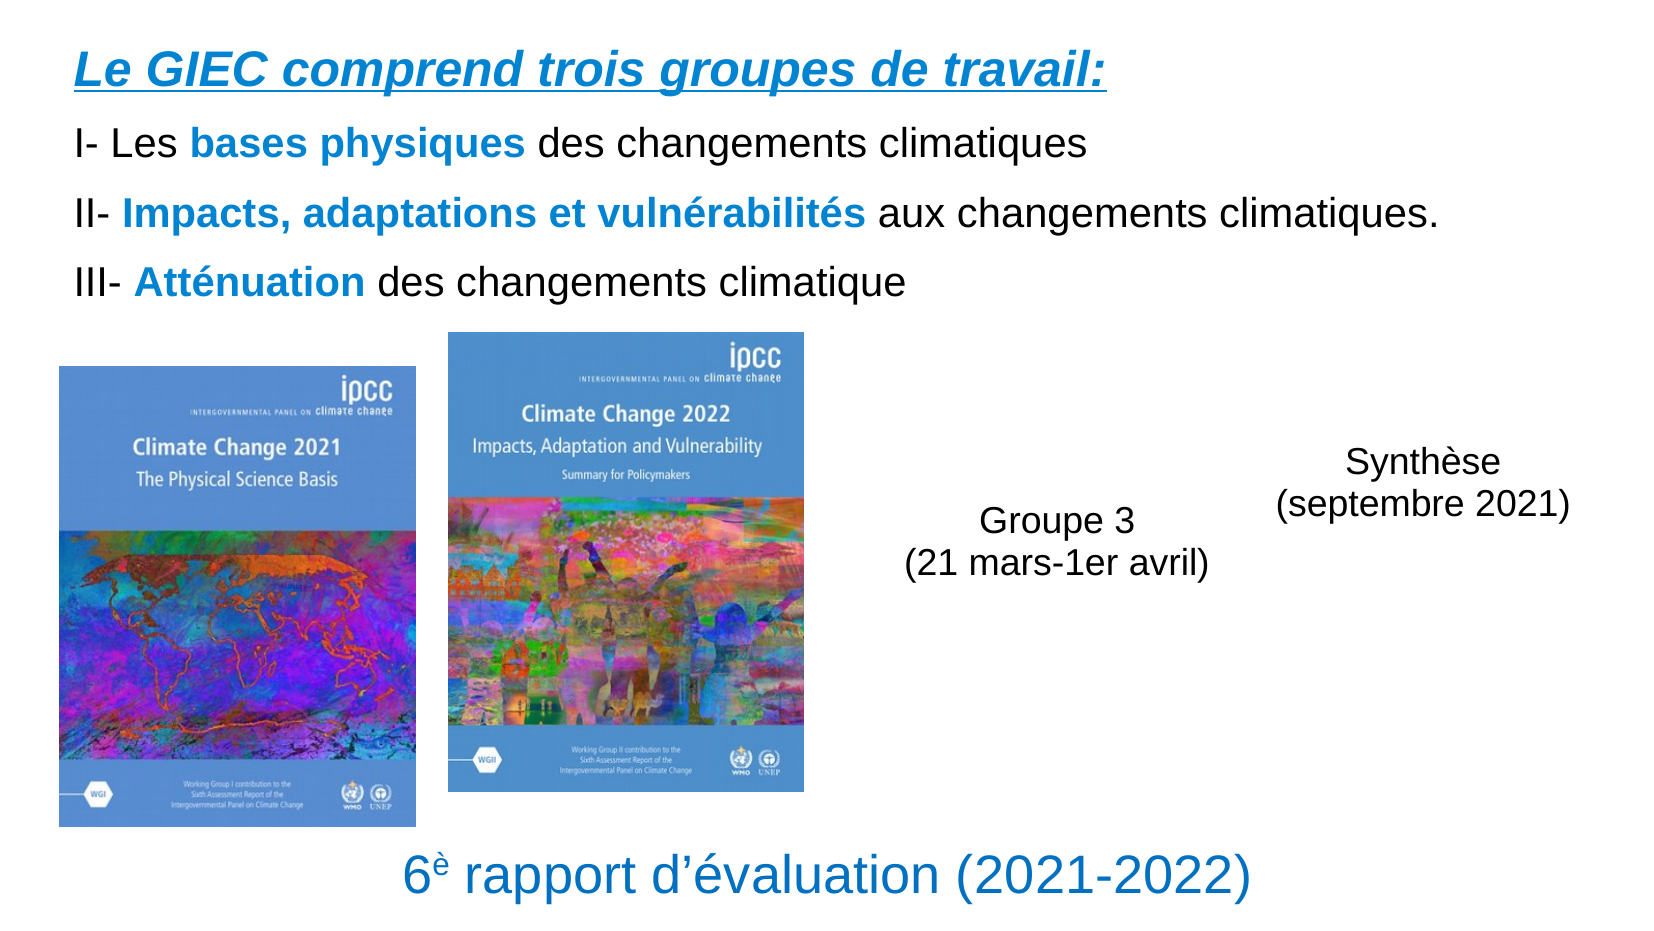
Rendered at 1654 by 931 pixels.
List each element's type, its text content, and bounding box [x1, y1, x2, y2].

text_box Groupe 3 (21 mars-1er avril) [874, 491, 1241, 591]
text_box Le GIEC comprend trois groupes de travail: I- Les bases physiques des changements climatiques II- Impacts, adaptations et vulnérabilités aux changements climatiques. III- Atténuation des changements climatique [58, 29, 1547, 262]
text_box 6è rapport d’évaluation (2021-2022) [89, 831, 1566, 912]
text_box Synthèse (septembre 2021) [1240, 432, 1607, 532]
picture [59, 366, 416, 827]
picture [448, 332, 804, 792]
